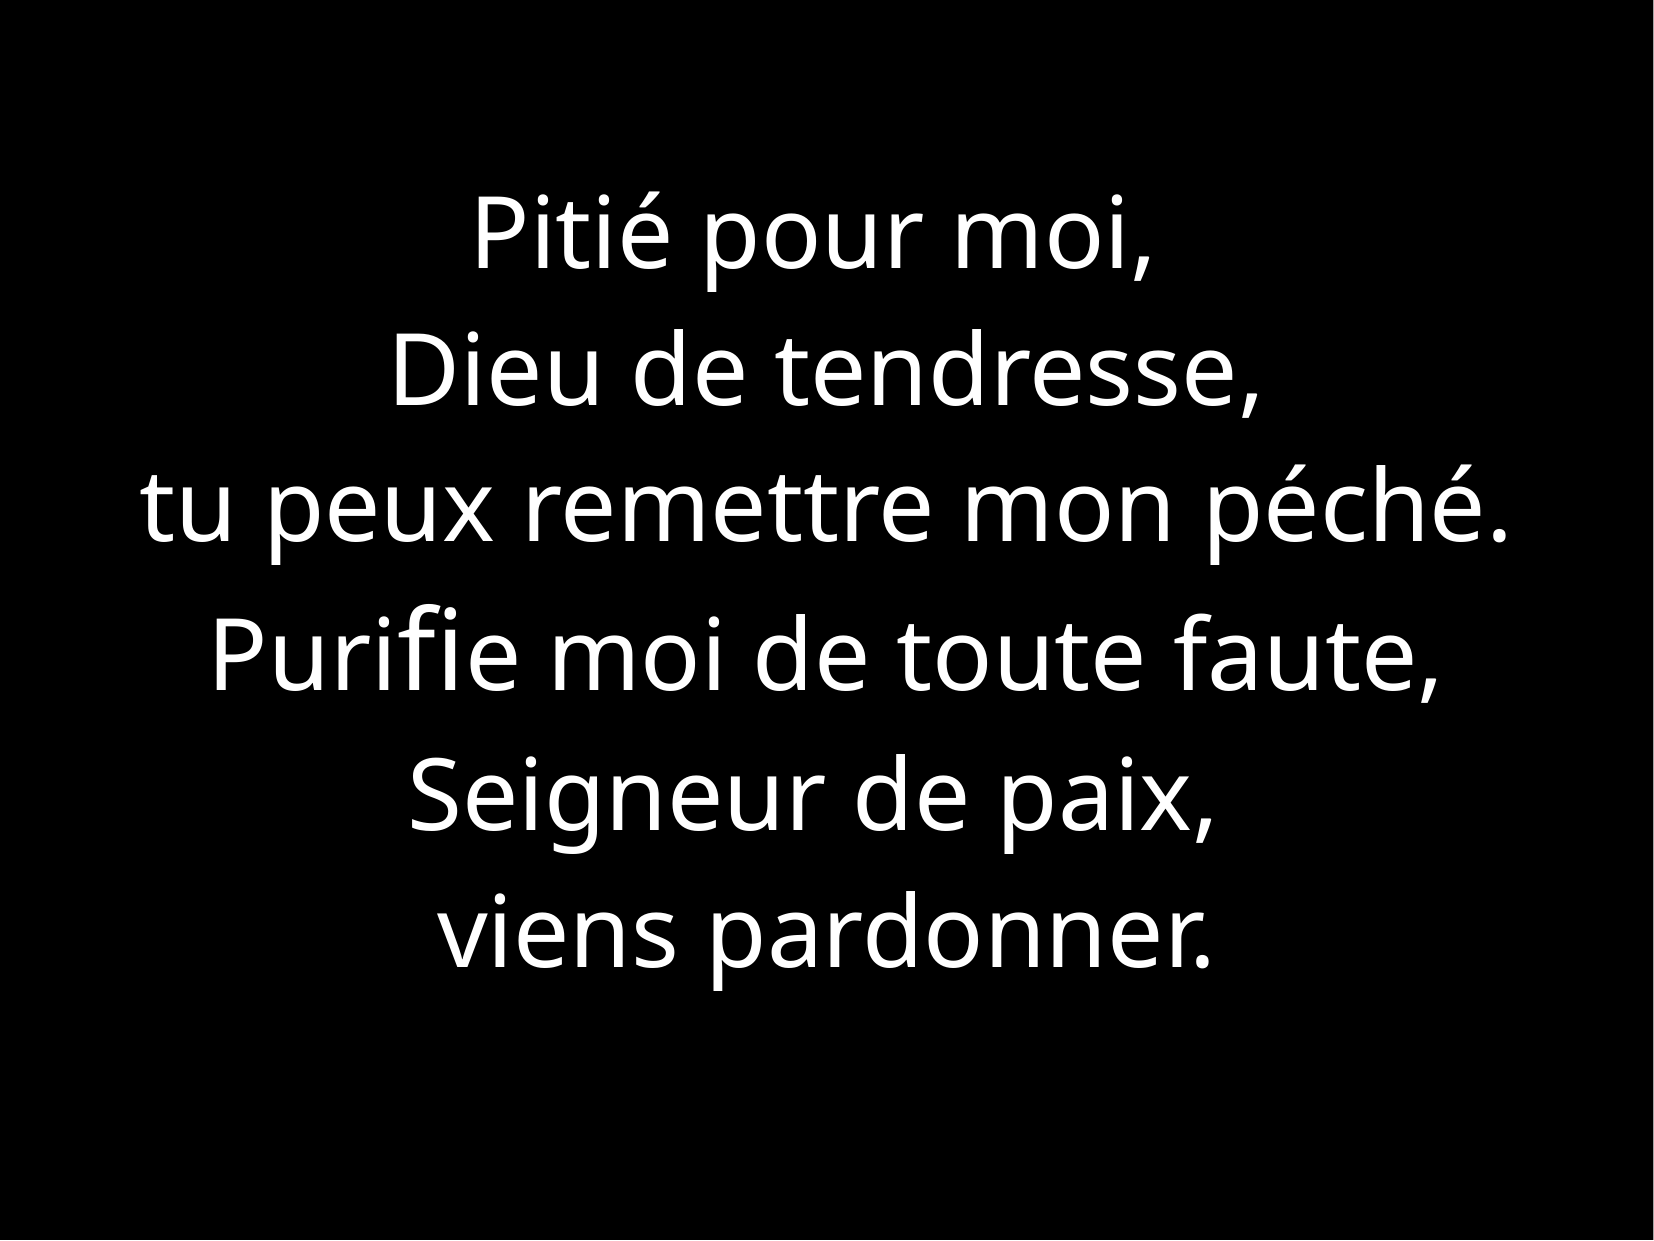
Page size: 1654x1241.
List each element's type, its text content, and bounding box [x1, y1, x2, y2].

subtitle Pitié pour moi, Dieu de tendresse, tu peux remettre mon péché. Purifie moi de toute faute, Seigneur de paix, viens pardonner. [82, 49, 1571, 1109]
